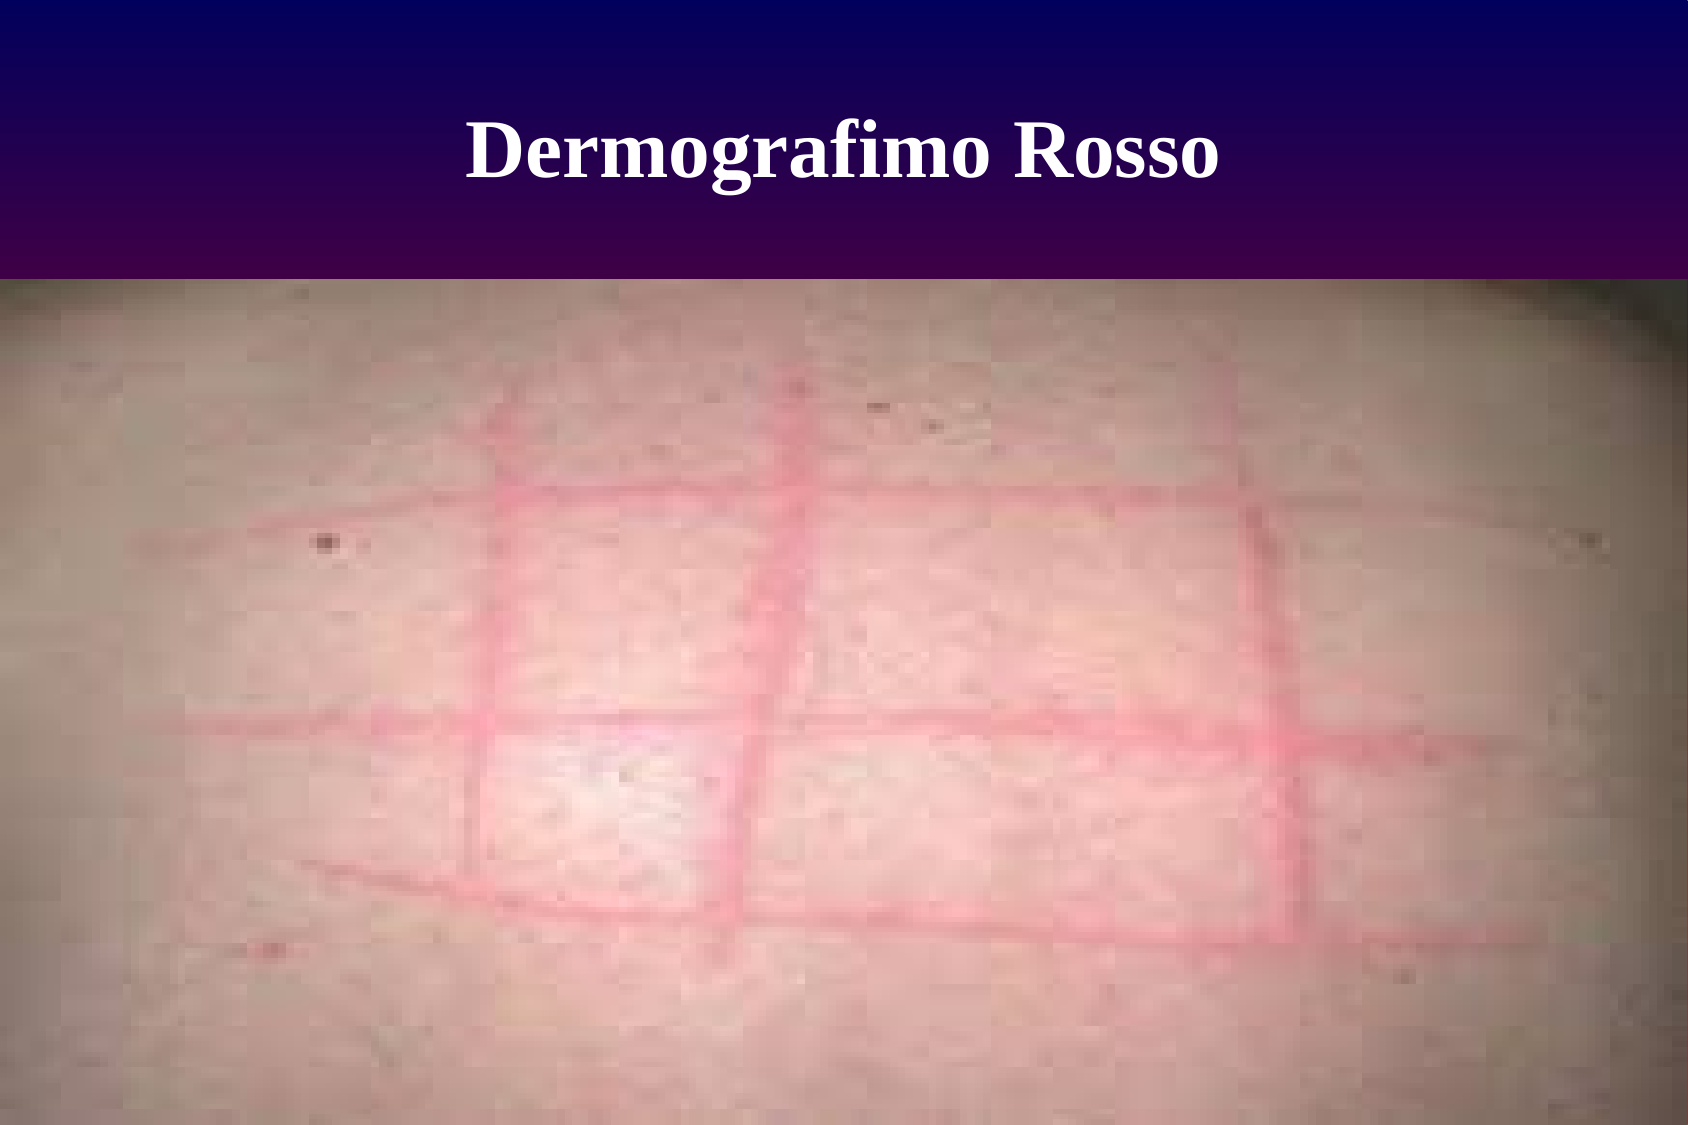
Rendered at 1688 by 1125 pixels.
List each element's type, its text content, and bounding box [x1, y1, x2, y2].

text_box Dermografimo Rosso [126, 49, 1561, 238]
picture [0, 279, 1688, 1125]
